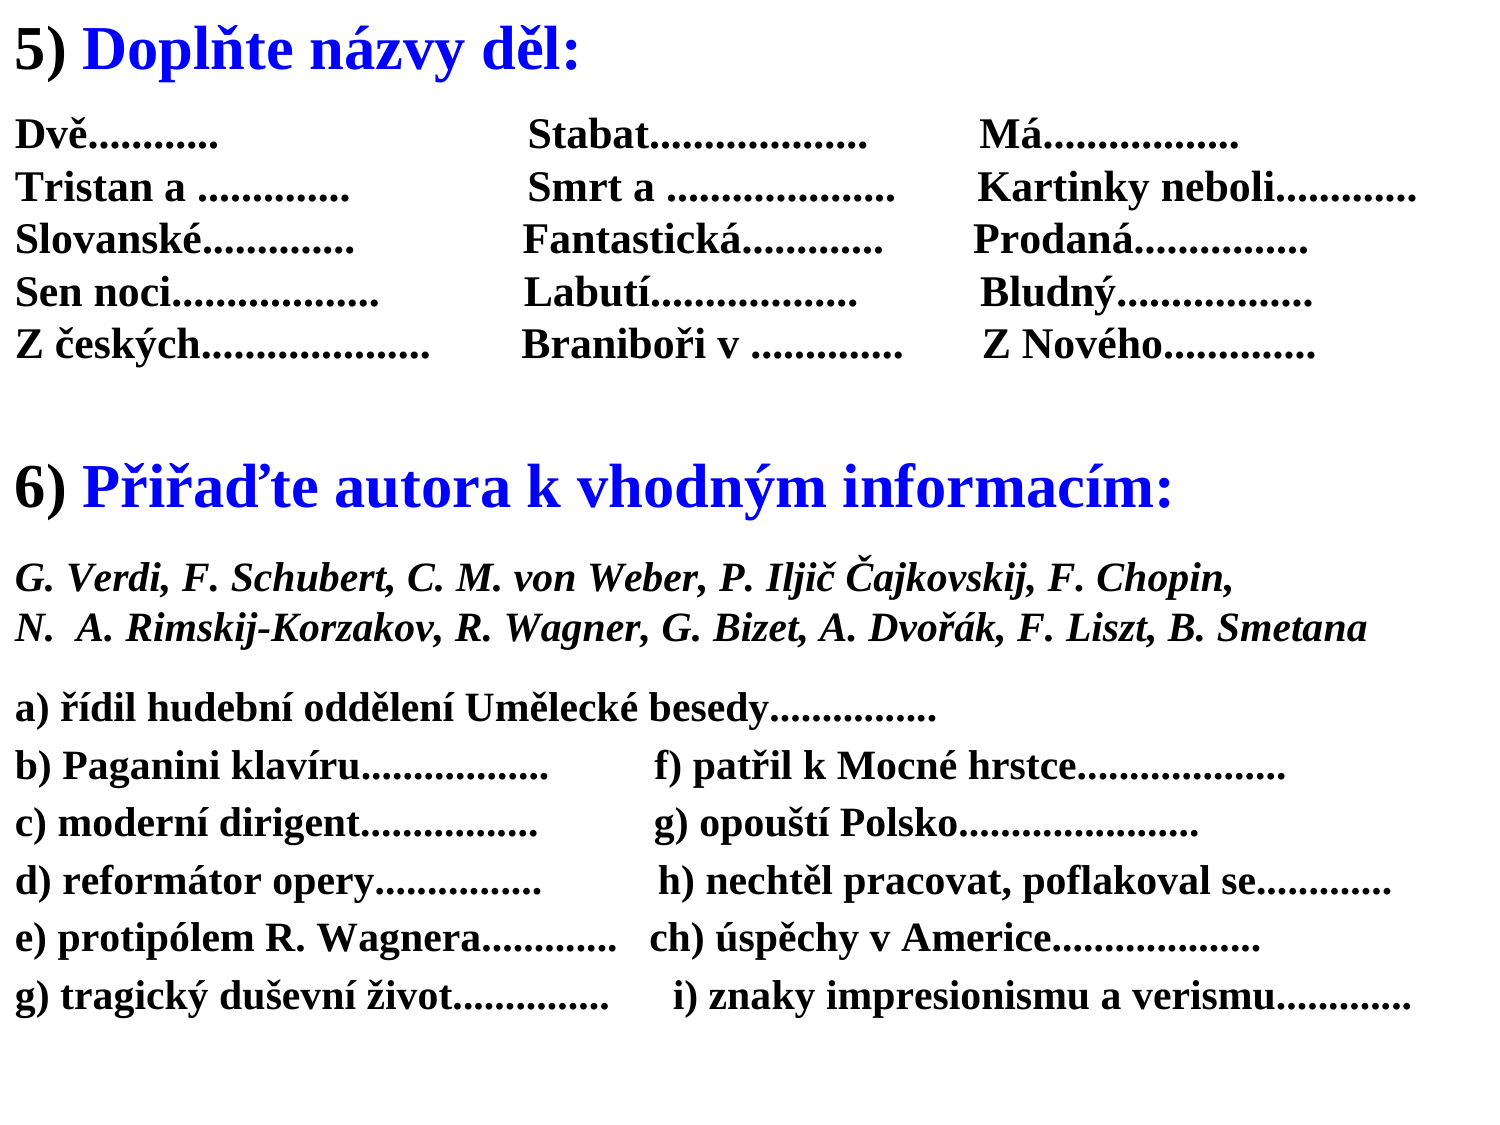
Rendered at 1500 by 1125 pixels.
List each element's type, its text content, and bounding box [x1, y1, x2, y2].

text_box 6) Přiřaďte autora k vhodným informacím: G. Verdi, F. Schubert, C. M. von Weber, P. Iljič Čajkovskij, F. Chopin, N. A. Rimskij-Korzakov, R. Wagner, G. Bizet, A. Dvořák, F. Liszt, B. Smetana a) řídil hudební oddělení Umělecké besedy................ b) Paganini klavíru.................. f) patřil k Mocné hrstce.................... c) moderní dirigent................. g) opouští Polsko....................... d) reformátor opery................ h) nechtěl pracovat, poflakoval se............. e) protipólem R. Wagnera............. ch) úspěchy v Americe.................... g) tragický duševní život............... i) znaky impresionismu a verismu............. [0, 437, 1500, 1026]
text_box 5) Doplňte názvy děl: Dvě............ Stabat.................... Má.................. Tristan a .............. Smrt a ..................... Kartinky neboli............. Slovanské.............. Fantastická............. Prodaná................ Sen noci................... Labutí................... Bludný.................. Z českých..................... Braniboři v .............. Z Nového.............. [0, 0, 1500, 428]
